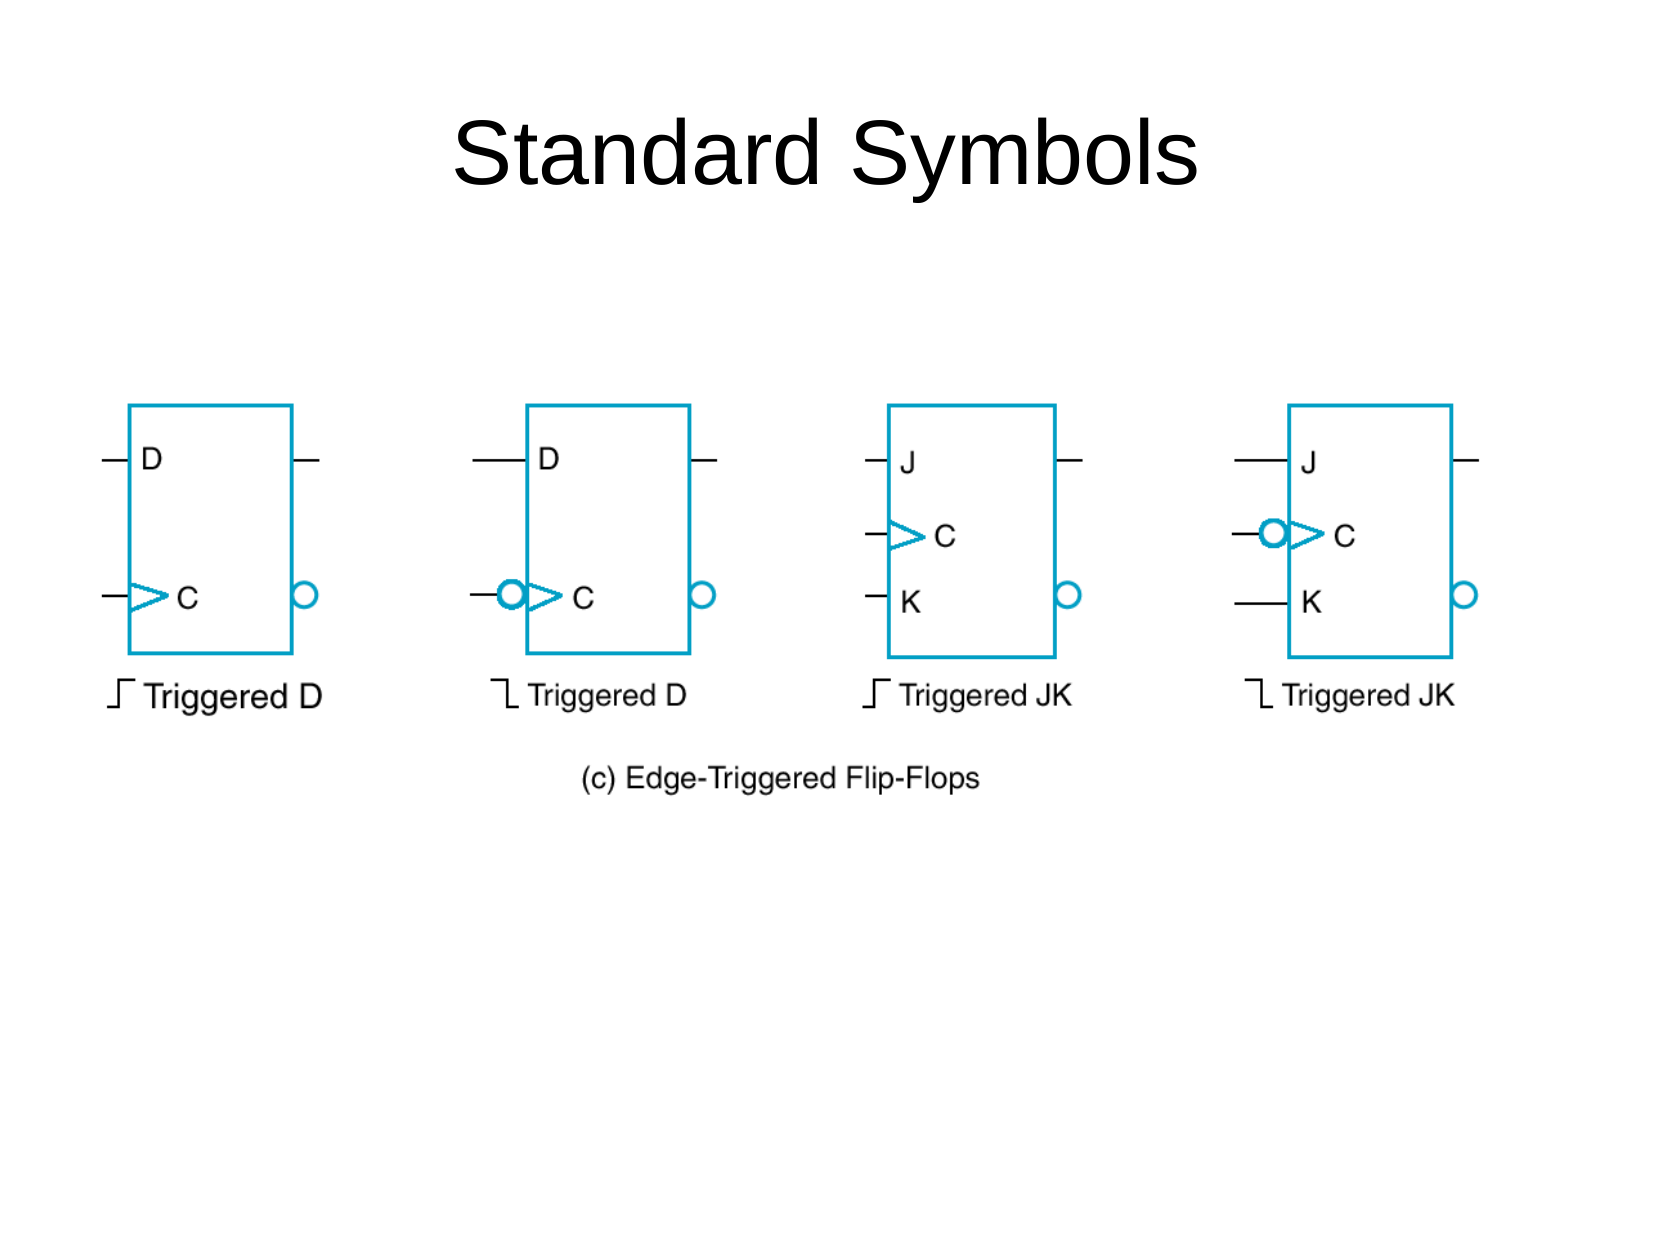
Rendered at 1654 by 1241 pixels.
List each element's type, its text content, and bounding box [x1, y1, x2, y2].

title Standard Symbols [82, 56, 1571, 250]
picture [75, 374, 1501, 800]
